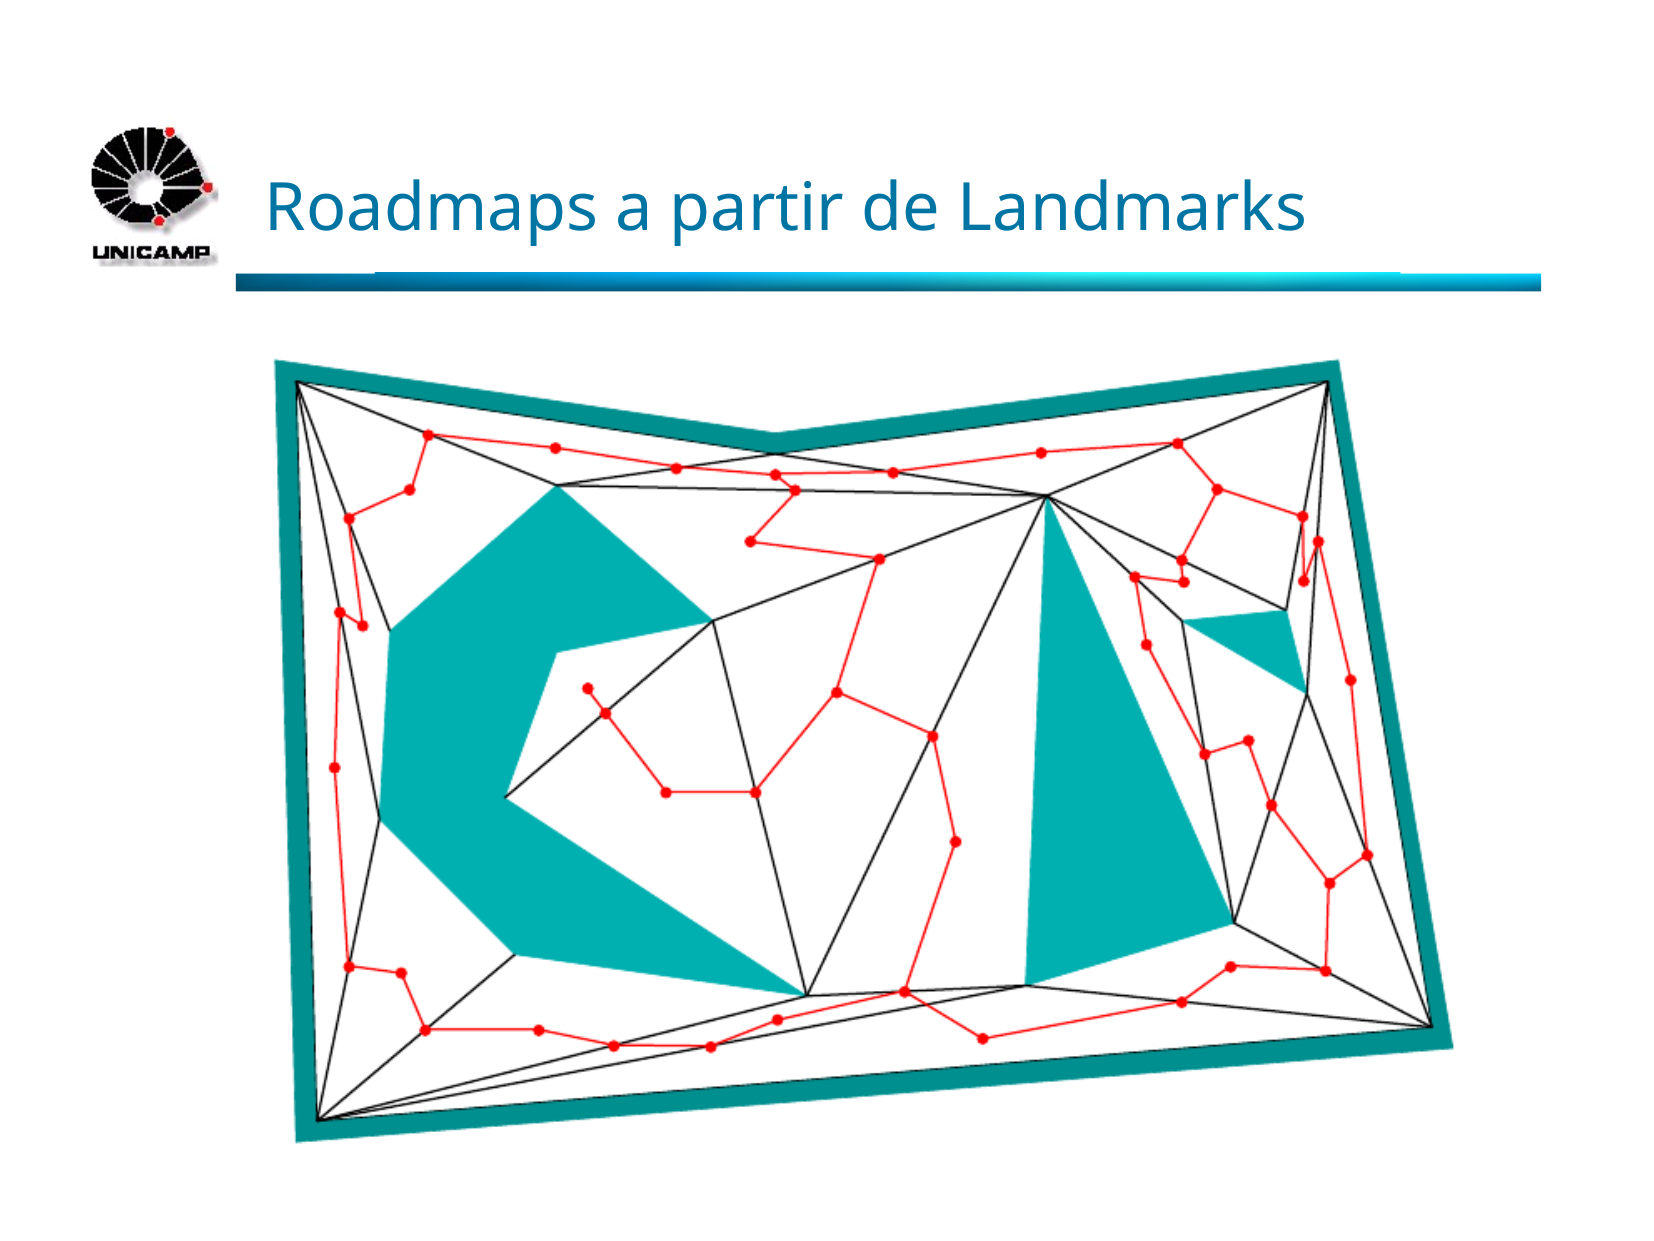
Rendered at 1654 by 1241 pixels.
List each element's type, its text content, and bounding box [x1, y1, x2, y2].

picture [246, 324, 1477, 1162]
title Roadmaps a partir de Landmarks [264, 50, 1534, 243]
picture [125, 272, 1654, 295]
